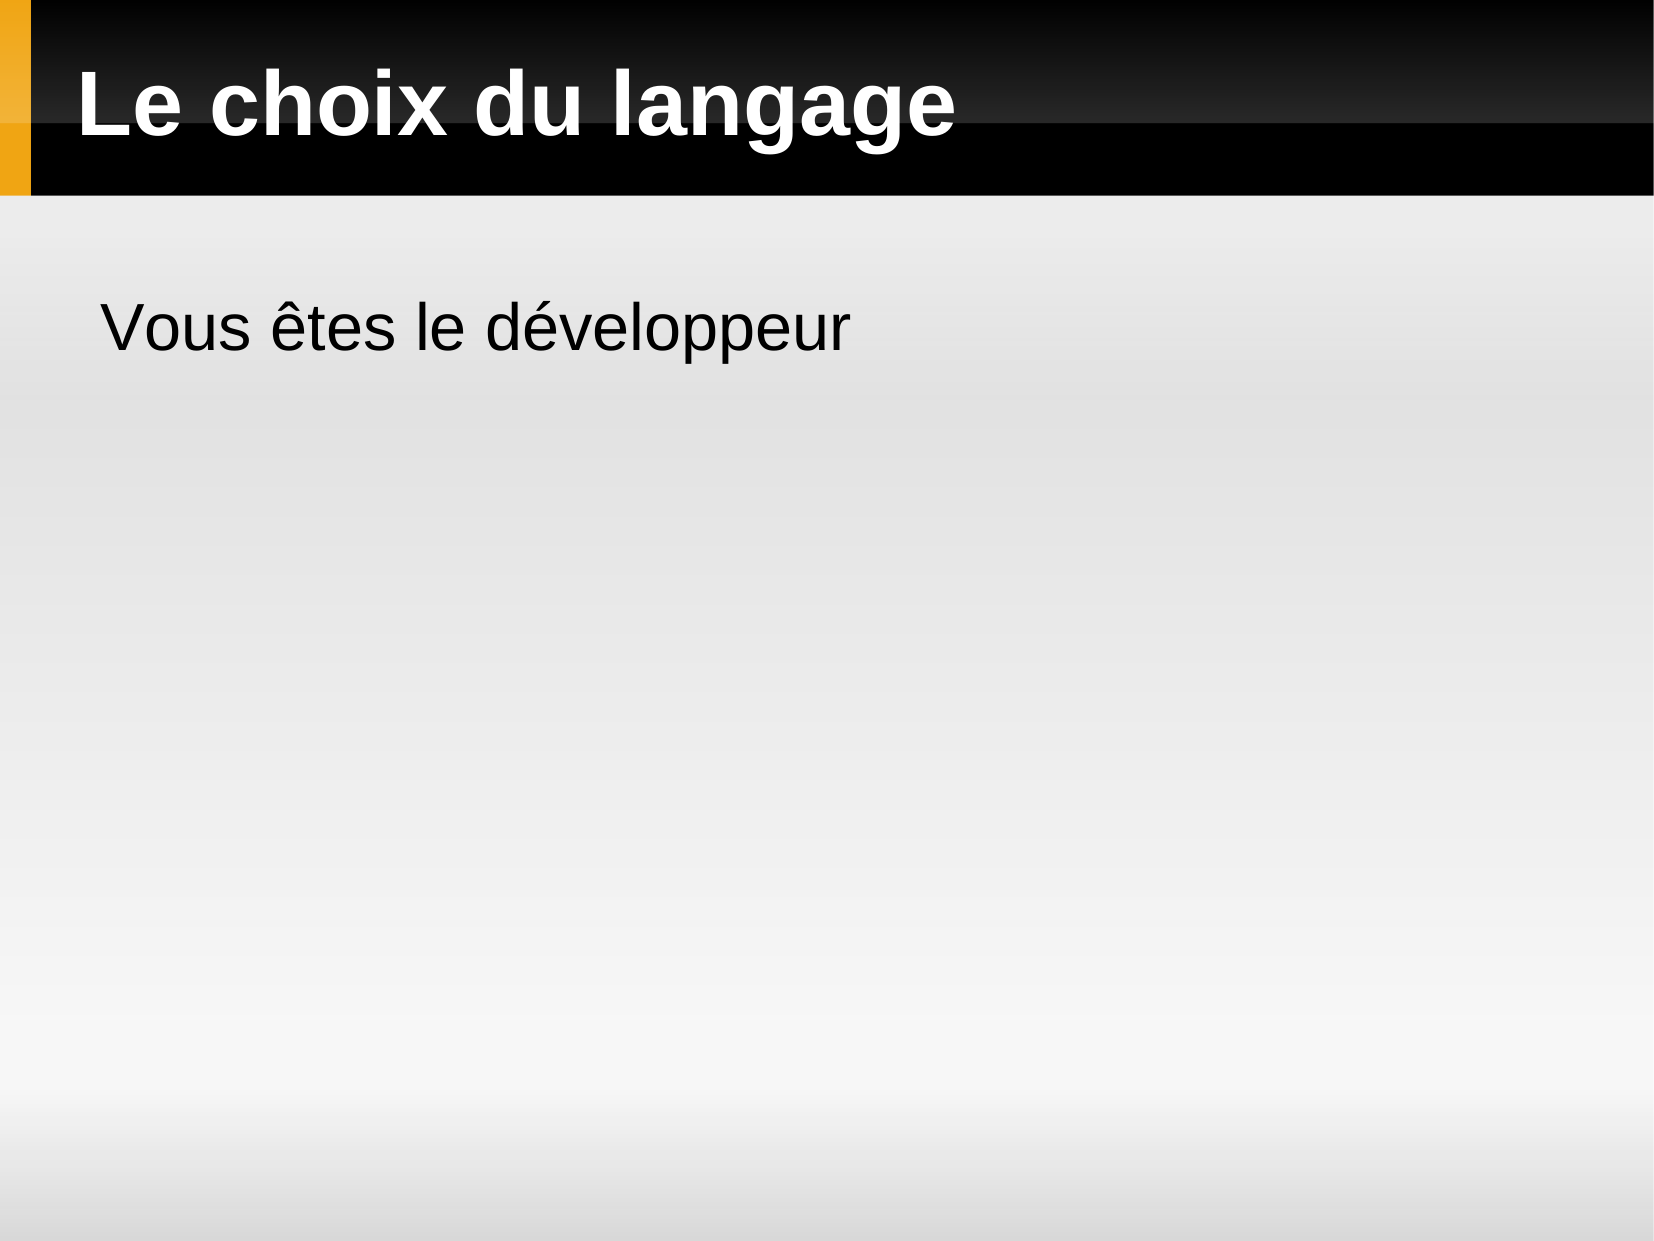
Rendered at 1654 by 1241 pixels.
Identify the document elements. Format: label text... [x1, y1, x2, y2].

title Le choix du langage [76, 7, 1565, 200]
list Vous êtes le développeur [82, 290, 1571, 1094]
picture [0, 0, 1654, 1241]
